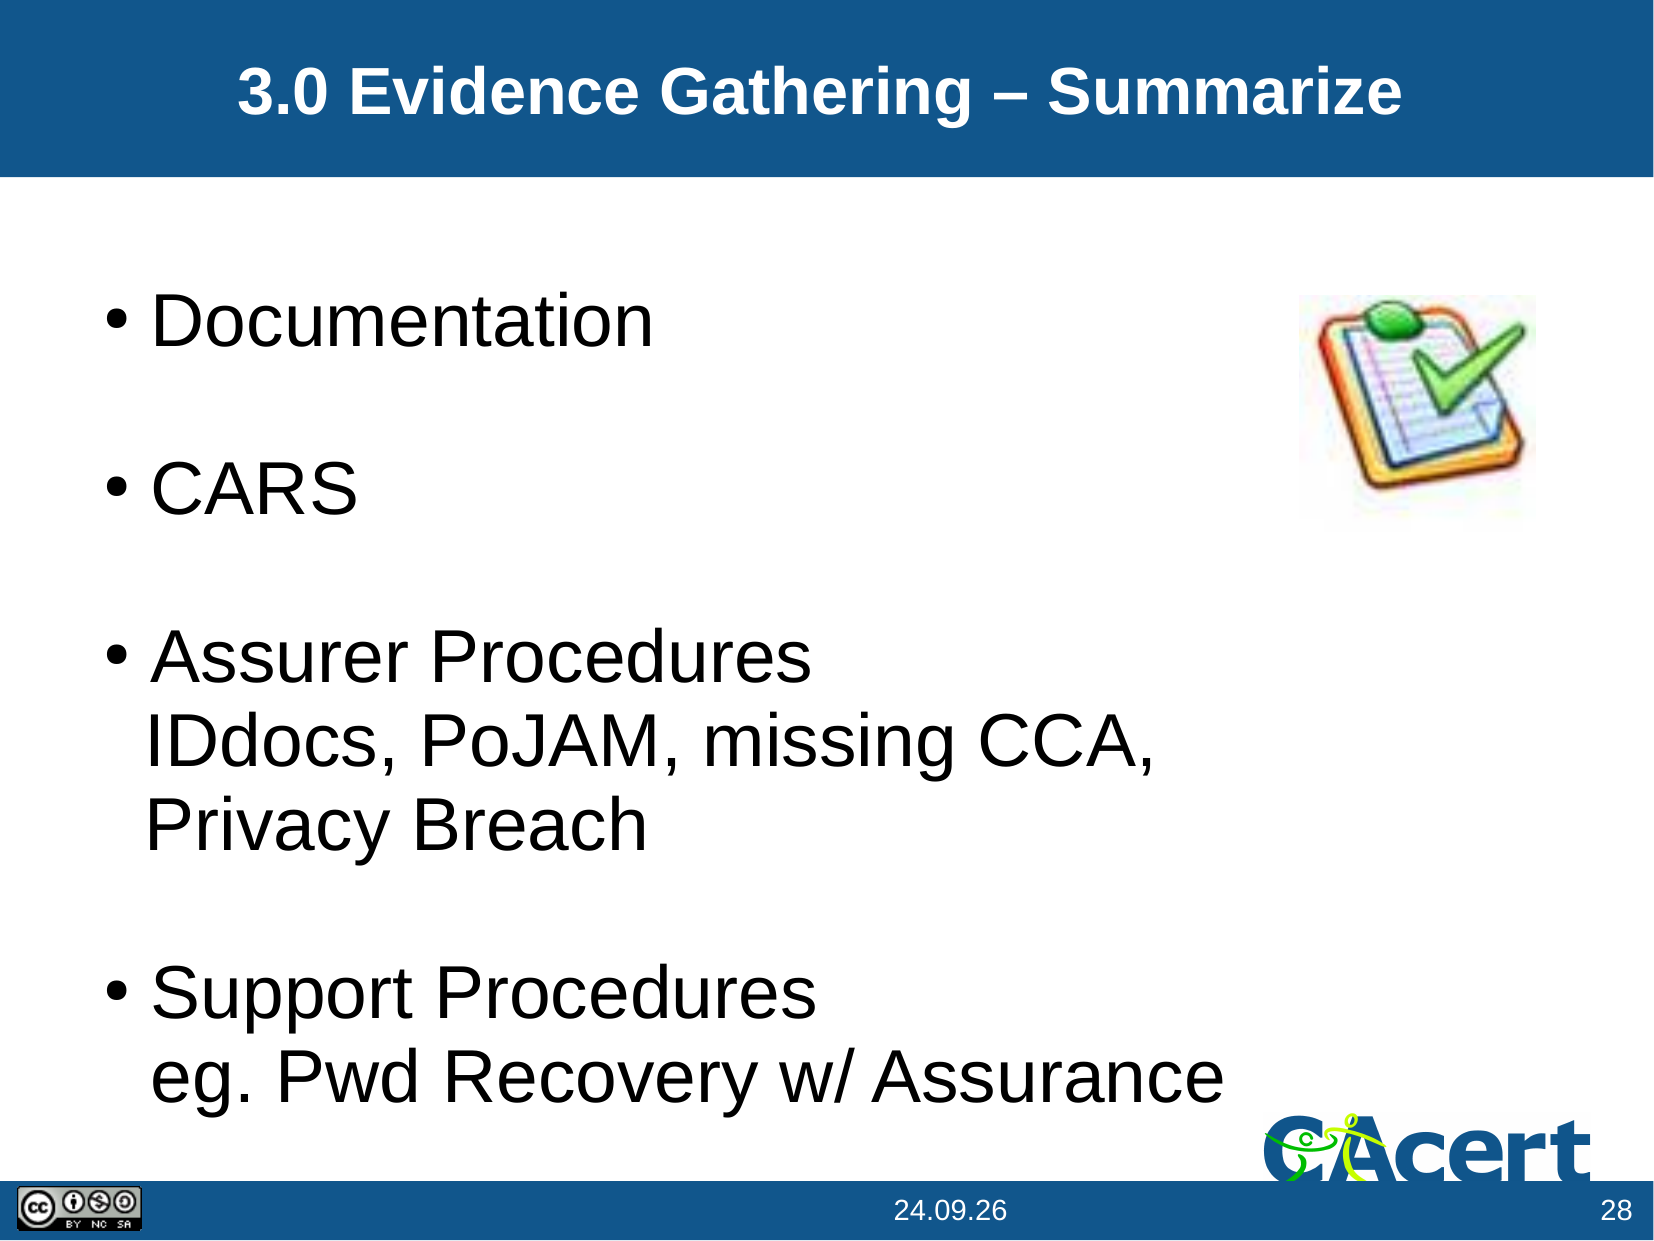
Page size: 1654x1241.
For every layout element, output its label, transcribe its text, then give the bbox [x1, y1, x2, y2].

title 3.0 Evidence Gathering – Summarize [76, 17, 1565, 166]
picture [17, 1186, 142, 1231]
text_box Documentation CARS Assurer Procedures IDdocs, PoJAM, missing CCA, Privacy Breach Support Procedures eg. Pwd Recovery w/ Assurance [88, 270, 1240, 1210]
picture [1263, 1112, 1591, 1181]
picture [1299, 295, 1536, 532]
